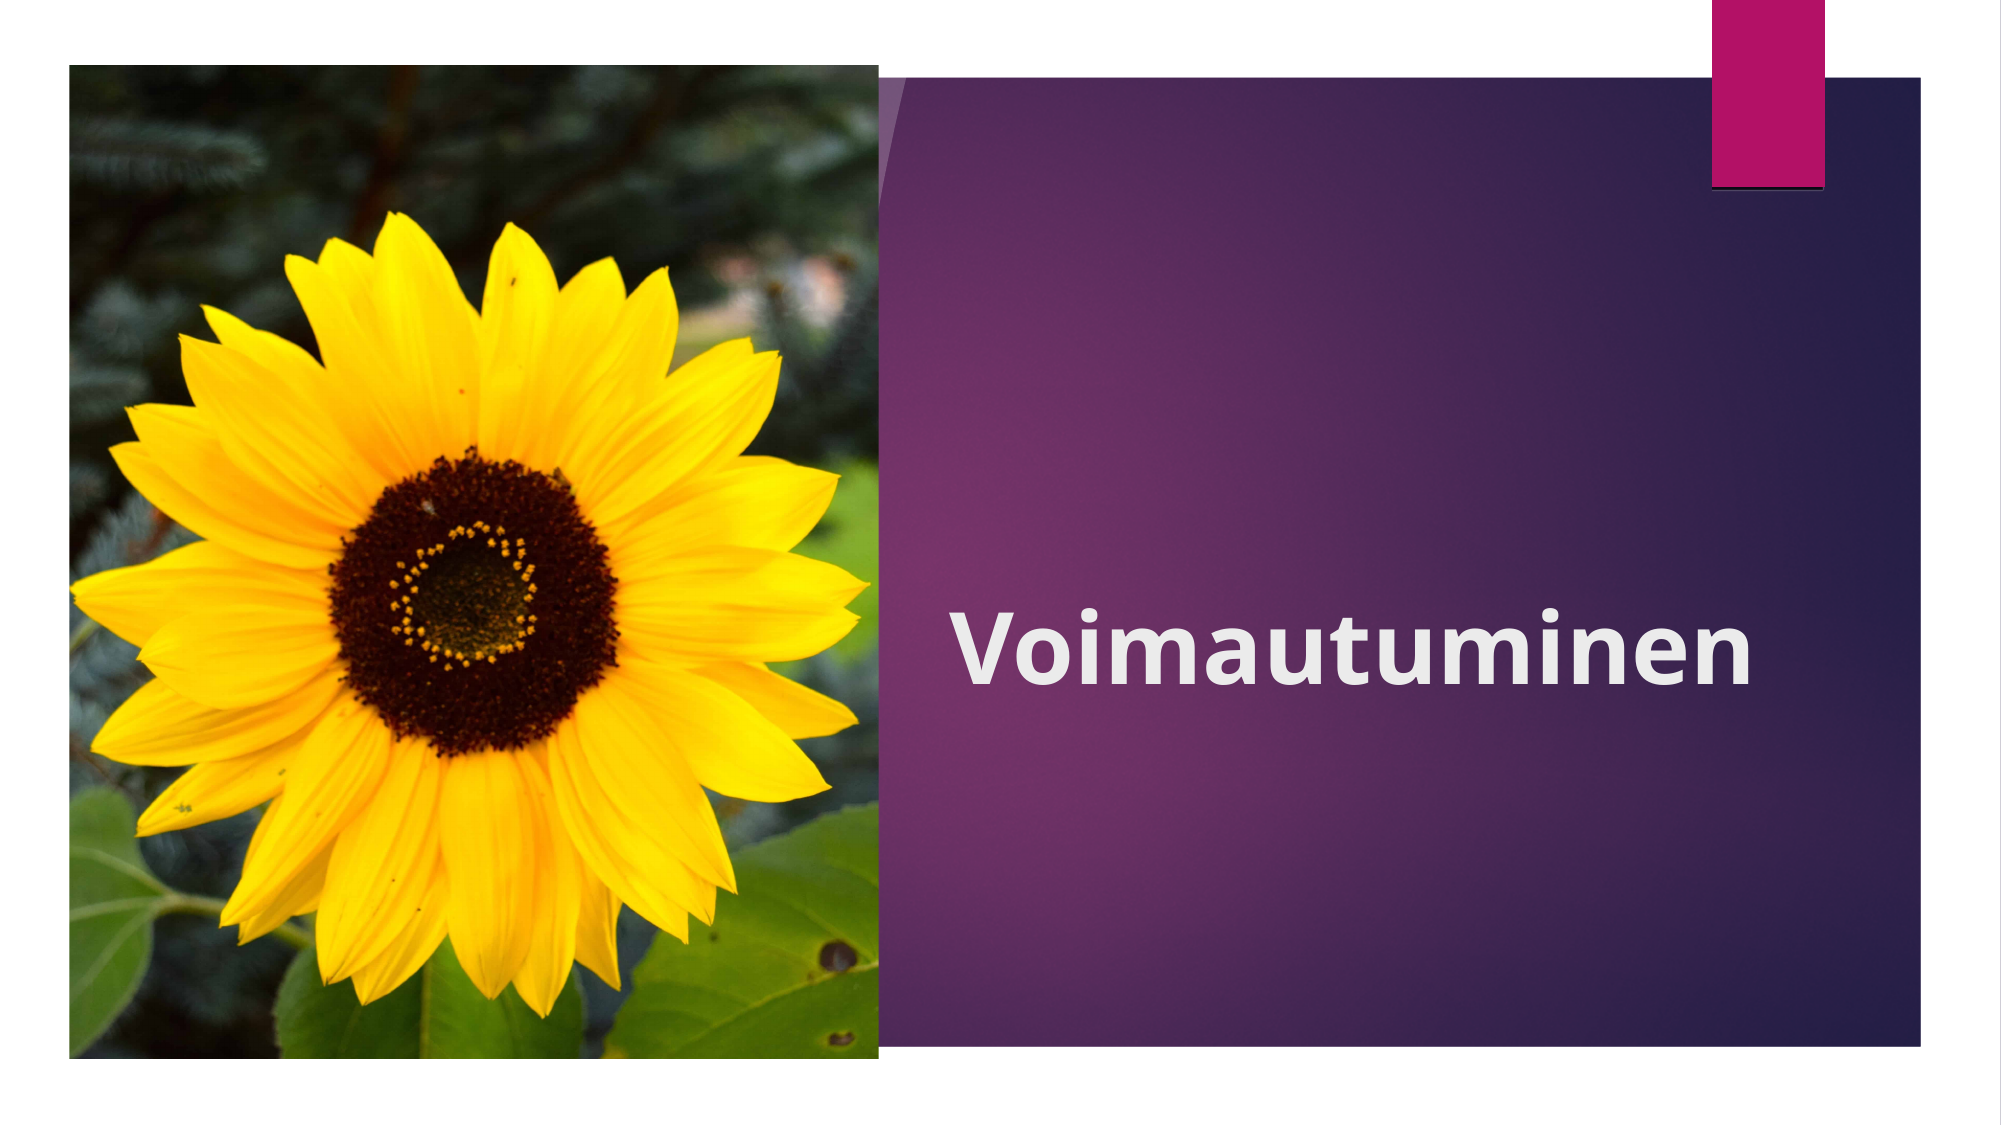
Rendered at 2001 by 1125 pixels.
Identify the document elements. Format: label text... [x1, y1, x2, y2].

picture [69, 65, 879, 1060]
title Voimautuminen [934, 203, 1825, 721]
text_box [0, 0, 2000, 1125]
